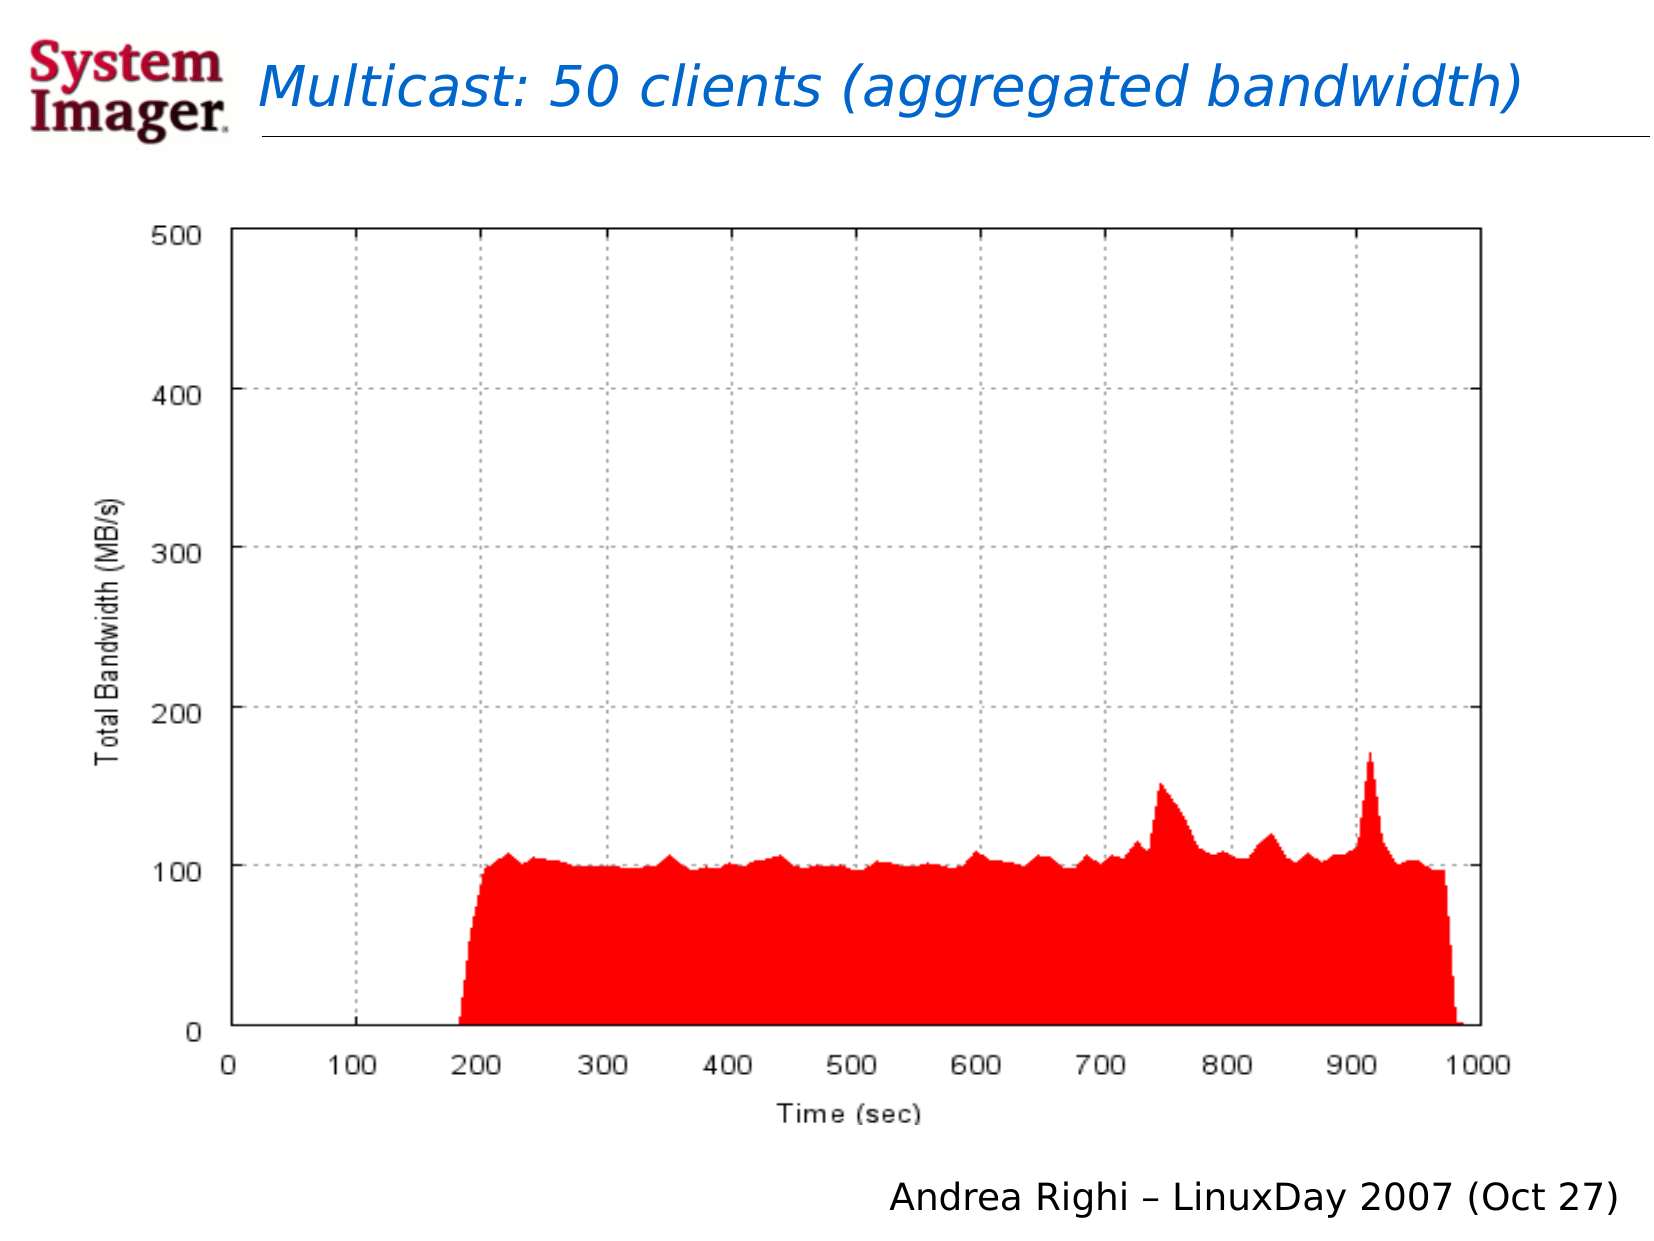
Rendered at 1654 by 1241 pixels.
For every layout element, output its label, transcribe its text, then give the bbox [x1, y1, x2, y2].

picture [63, 199, 1538, 1126]
picture [25, 34, 237, 151]
title Multicast: 50 clients (aggregated bandwidth) [258, 50, 1529, 123]
